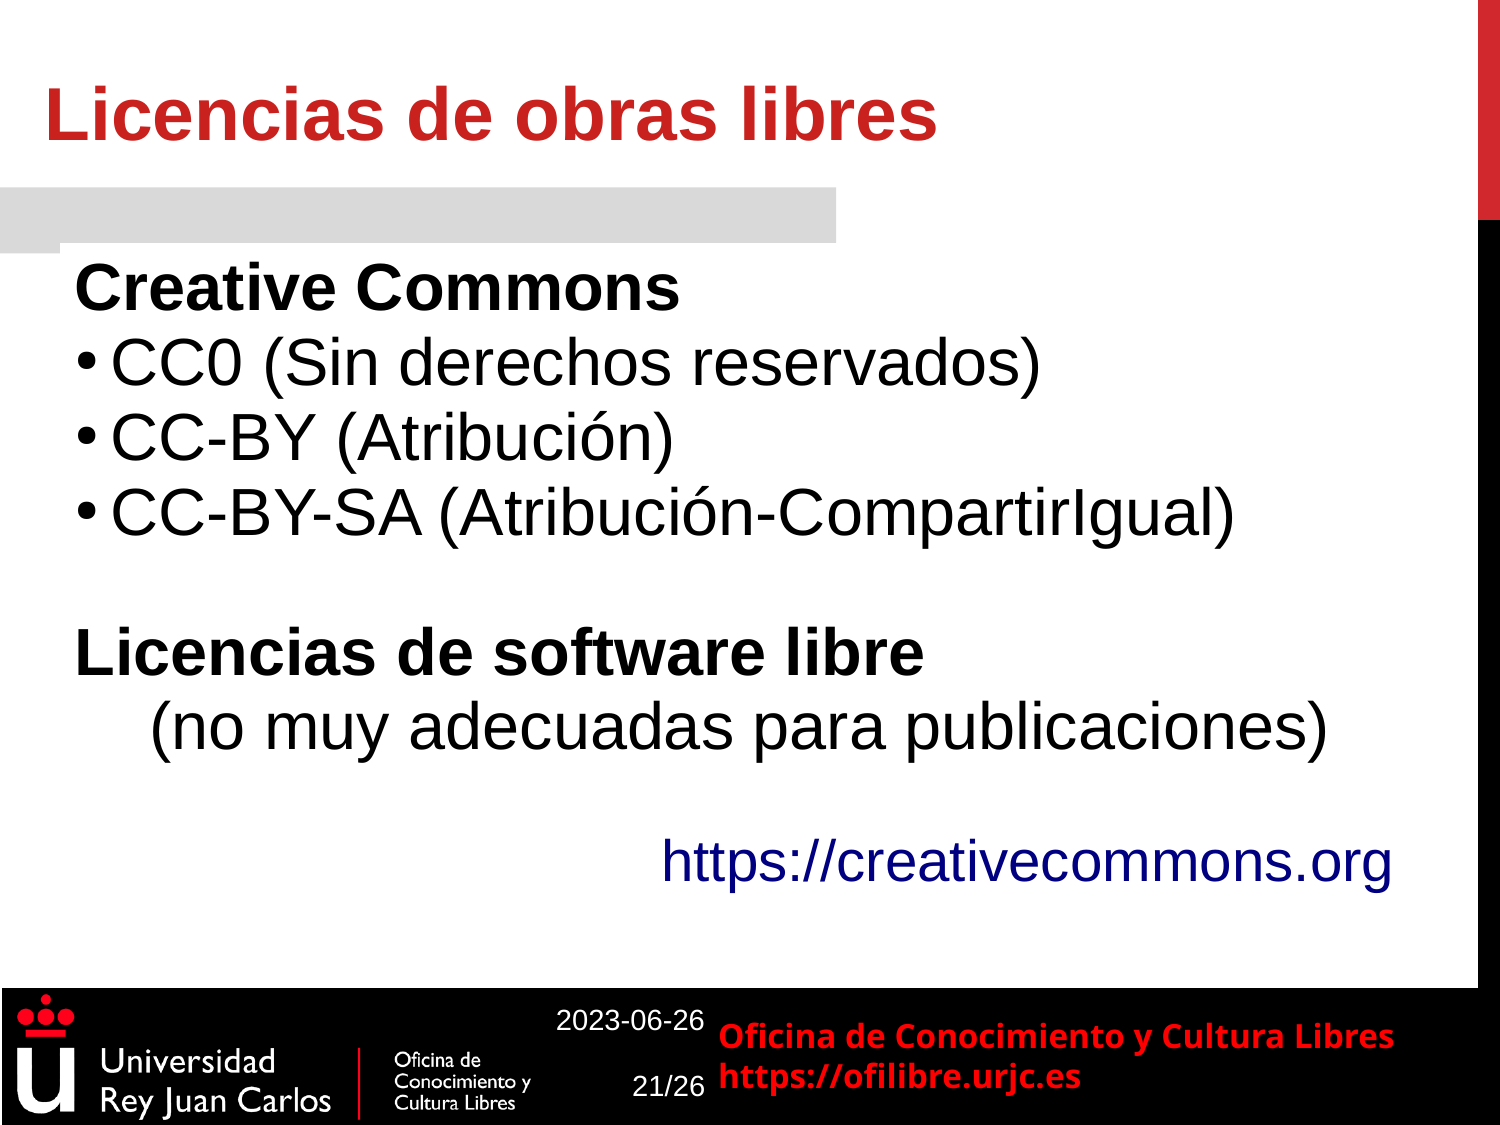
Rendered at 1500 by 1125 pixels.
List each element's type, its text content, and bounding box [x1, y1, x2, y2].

picture [17, 994, 531, 1120]
text_box Licencias de obras libres [30, 64, 1306, 248]
text_box Creative Commons CC0 (Sin derechos reservados) CC-BY (Atribución) CC-BY-SA (Atribución-CompartirIgual) Licencias de software libre (no muy adecuadas para publicaciones) https://creativecommons.org [60, 243, 1411, 967]
title [75, 7, 1425, 196]
